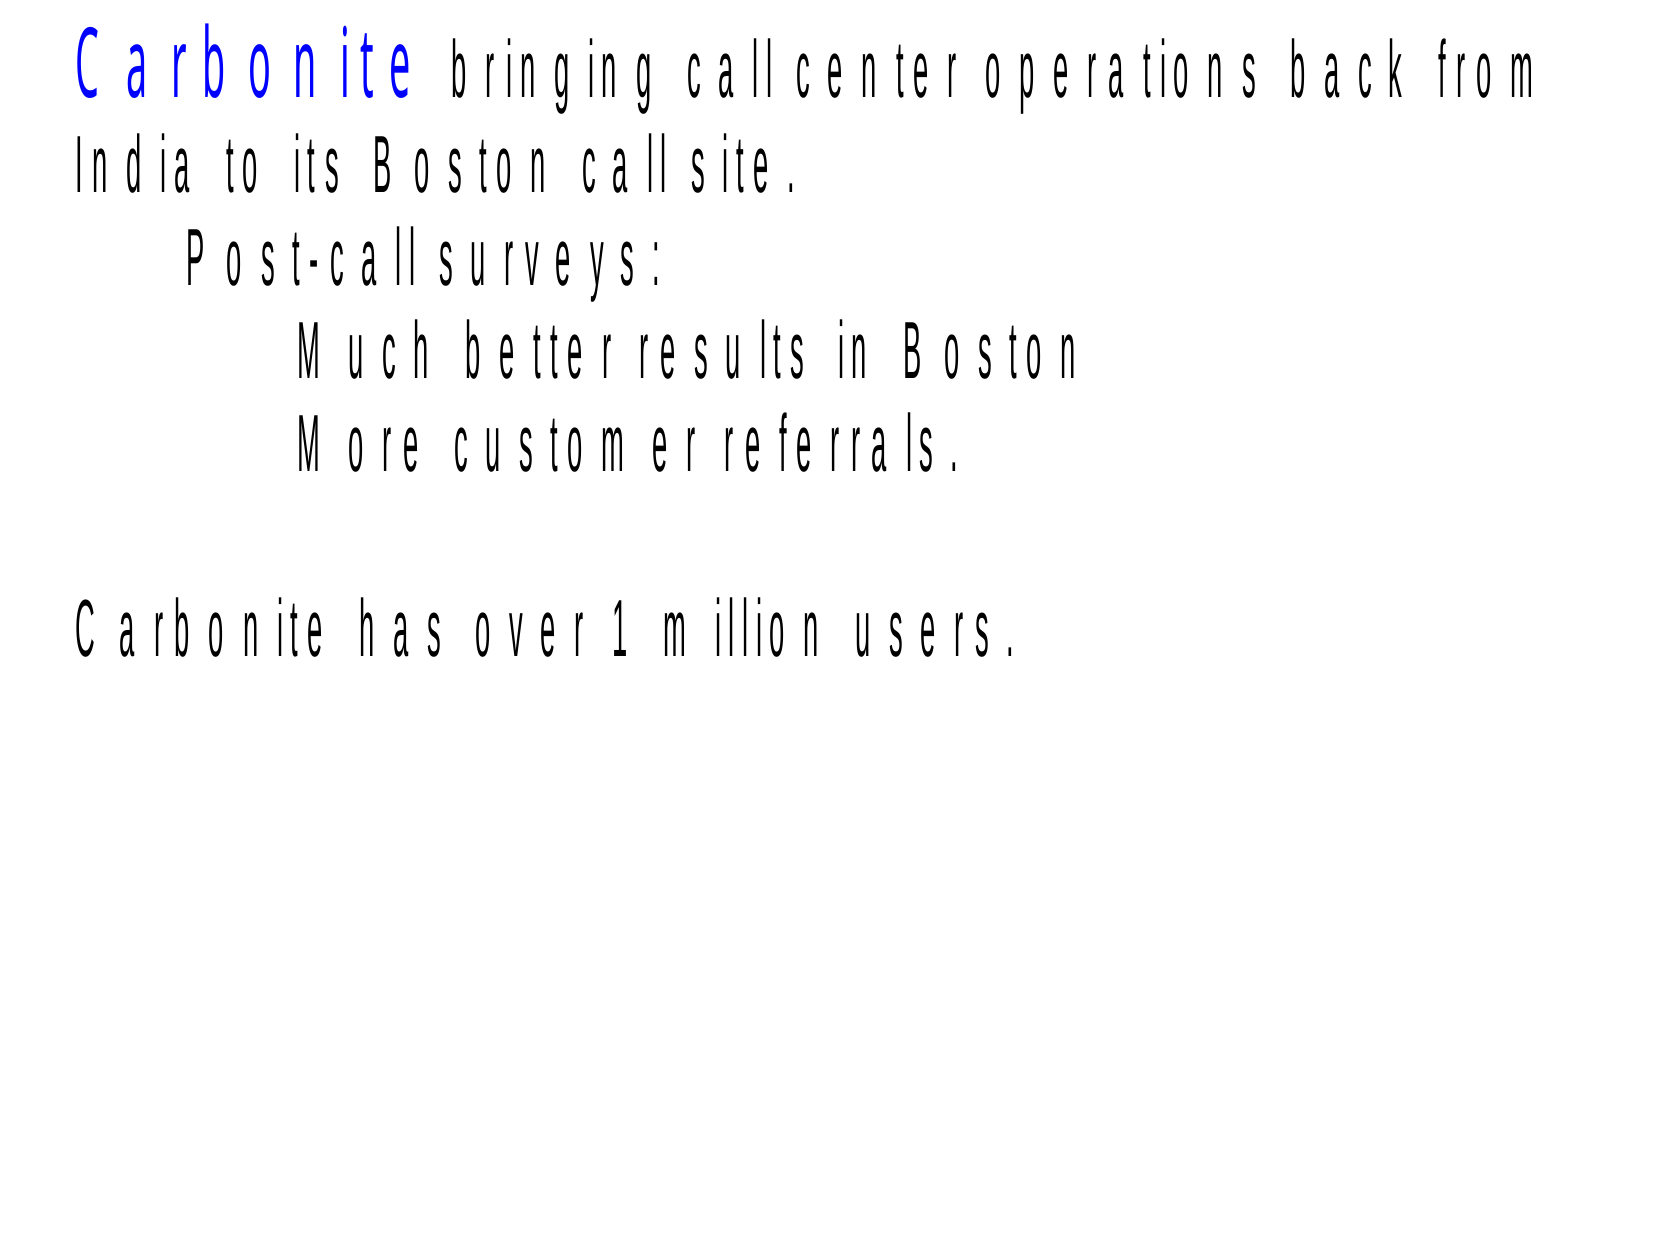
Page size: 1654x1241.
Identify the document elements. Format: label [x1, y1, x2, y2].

picture [75, 0, 1576, 676]
